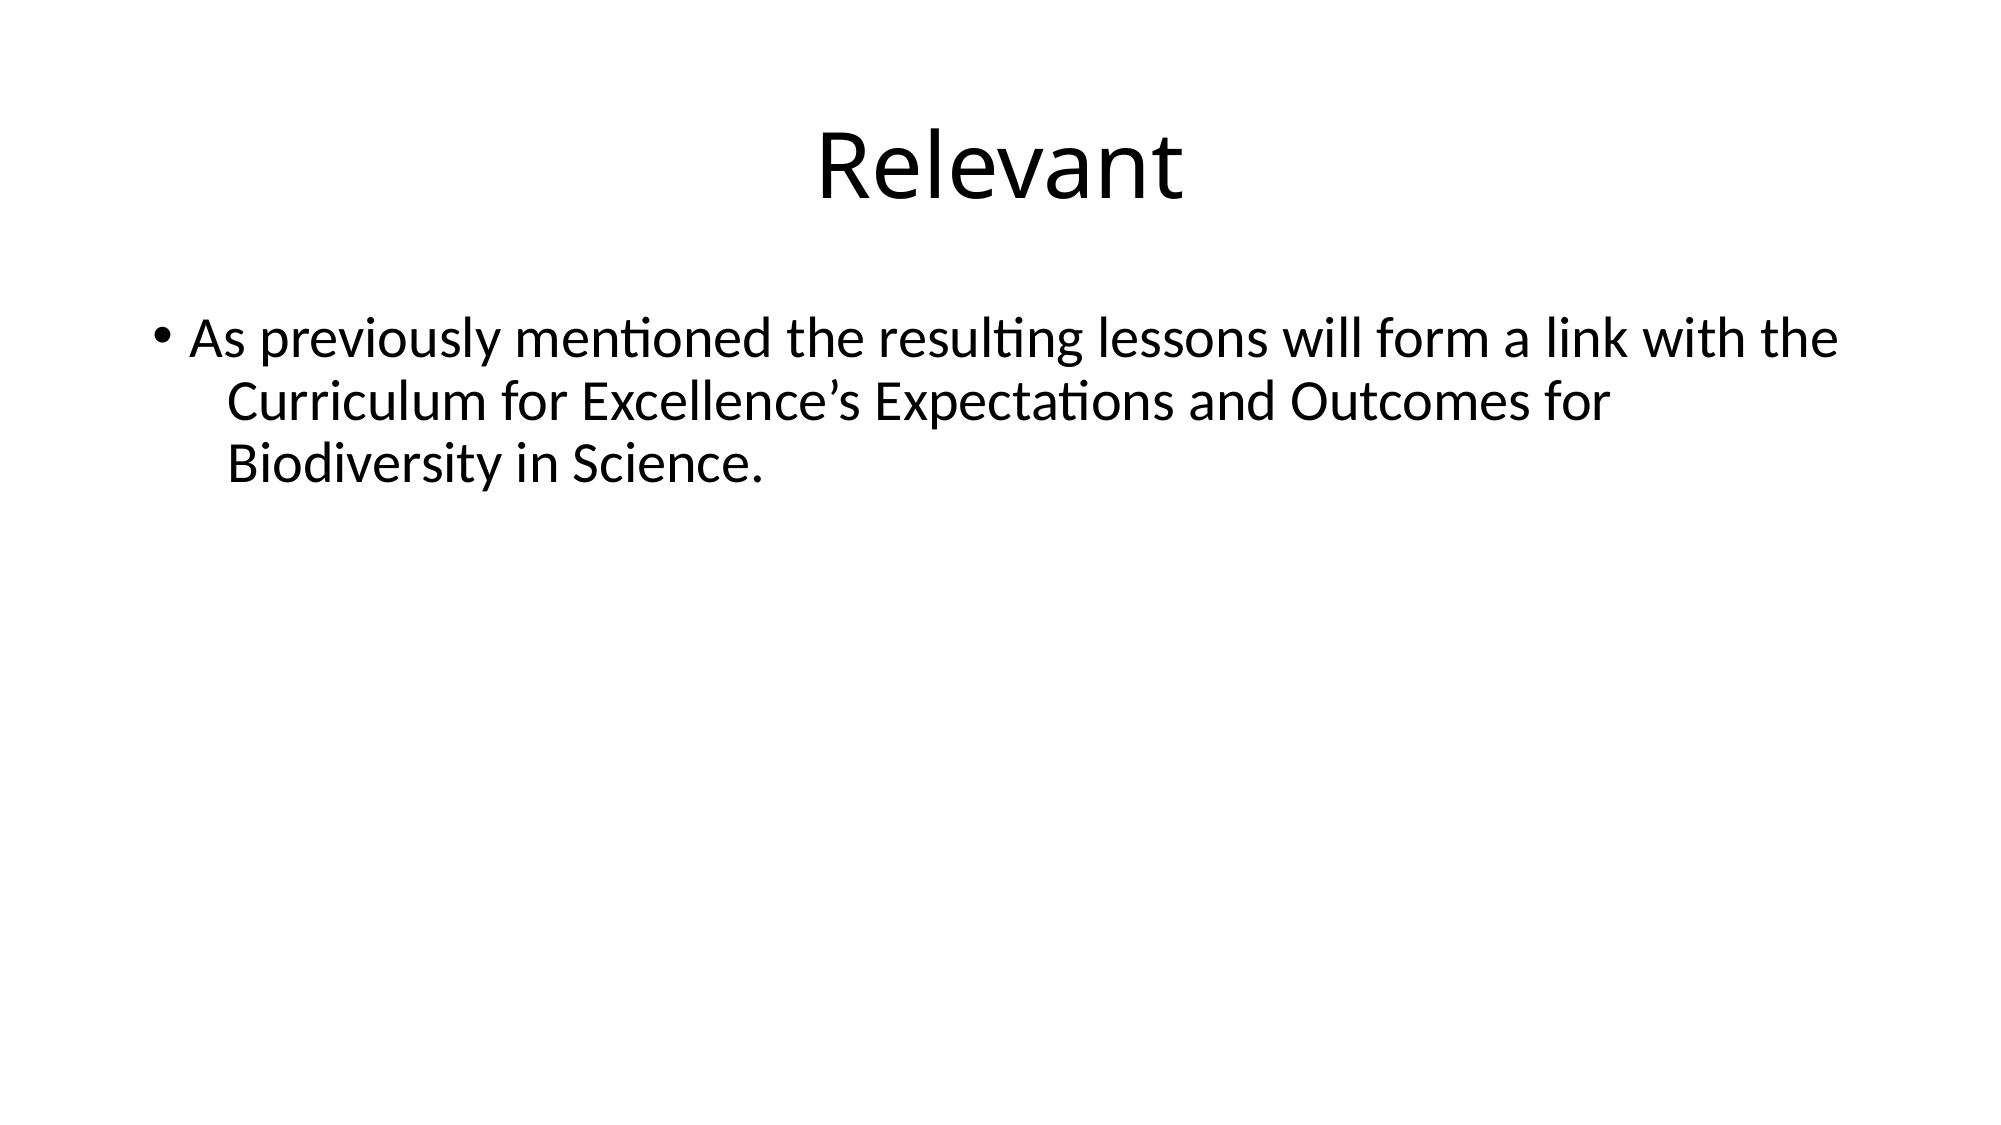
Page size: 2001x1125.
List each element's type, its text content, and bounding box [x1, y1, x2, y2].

title Relevant [137, 59, 1863, 278]
list As previously mentioned the resulting lessons will form a link with the Curriculum for Excellence’s Expectations and Outcomes for Biodiversity in Science. [137, 299, 1863, 1014]
